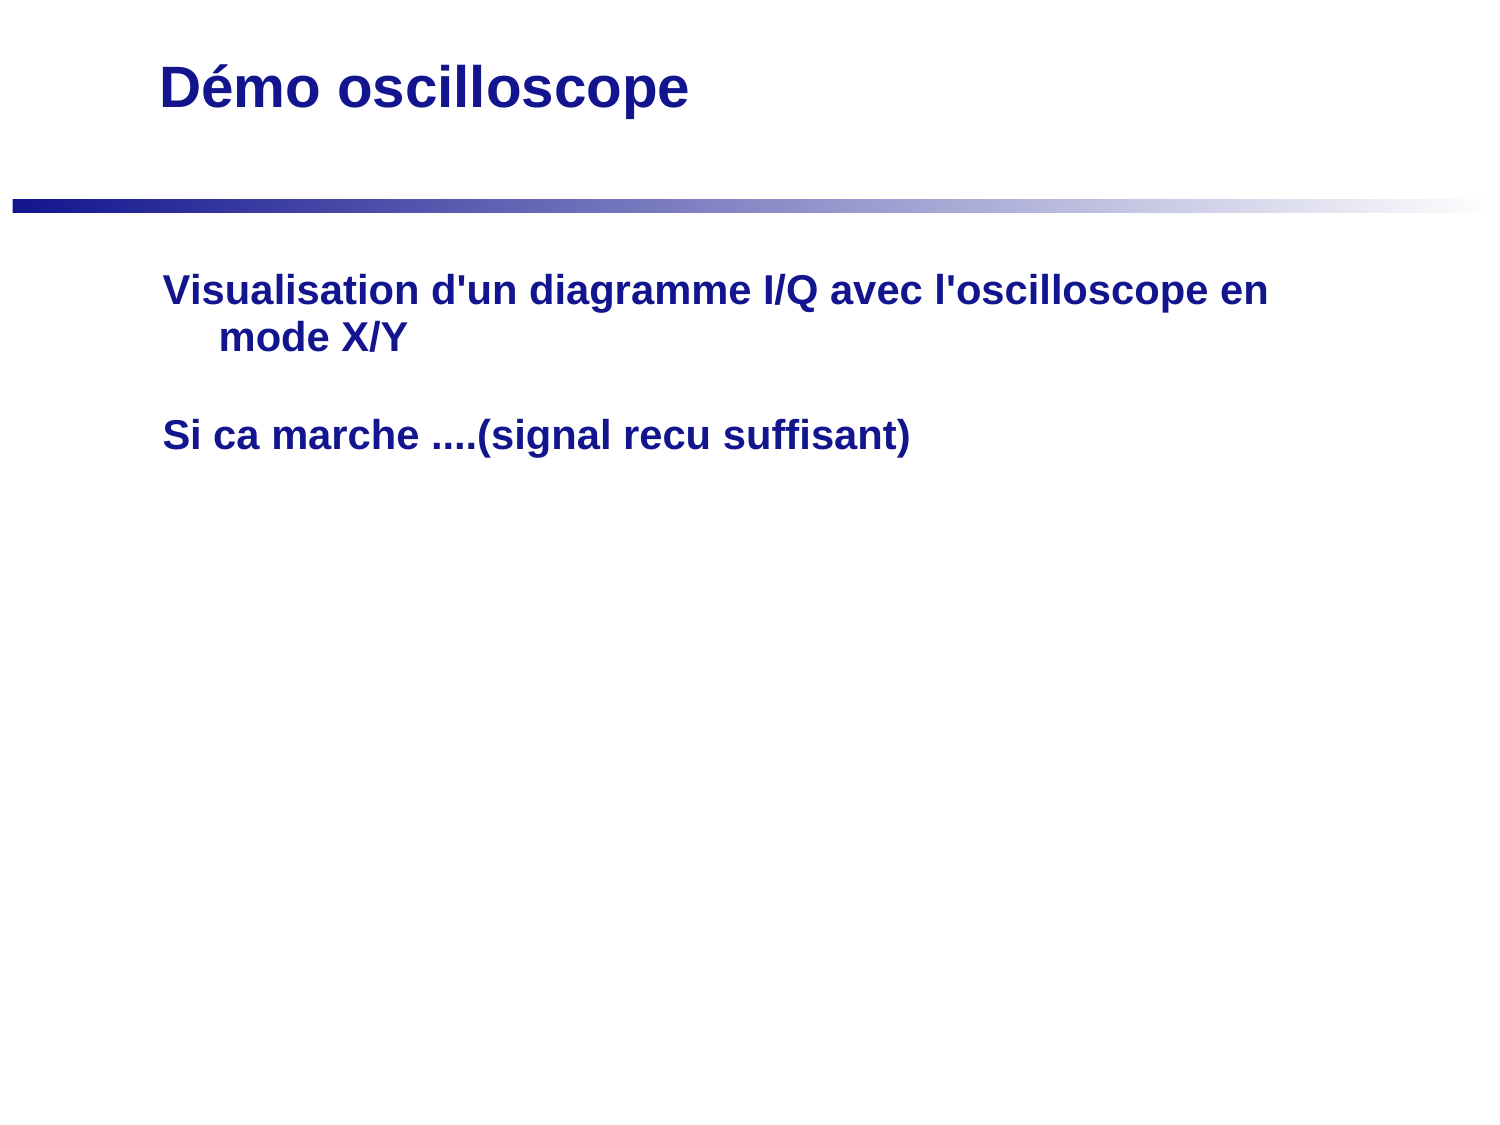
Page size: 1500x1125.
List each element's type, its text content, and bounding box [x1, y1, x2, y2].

title Démo oscilloscope [159, 7, 1385, 168]
list Visualisation d'un diagramme I/Q avec l'oscilloscope en mode X/Y Si ca marche ....(signal recu suffisant) [162, 267, 1388, 879]
